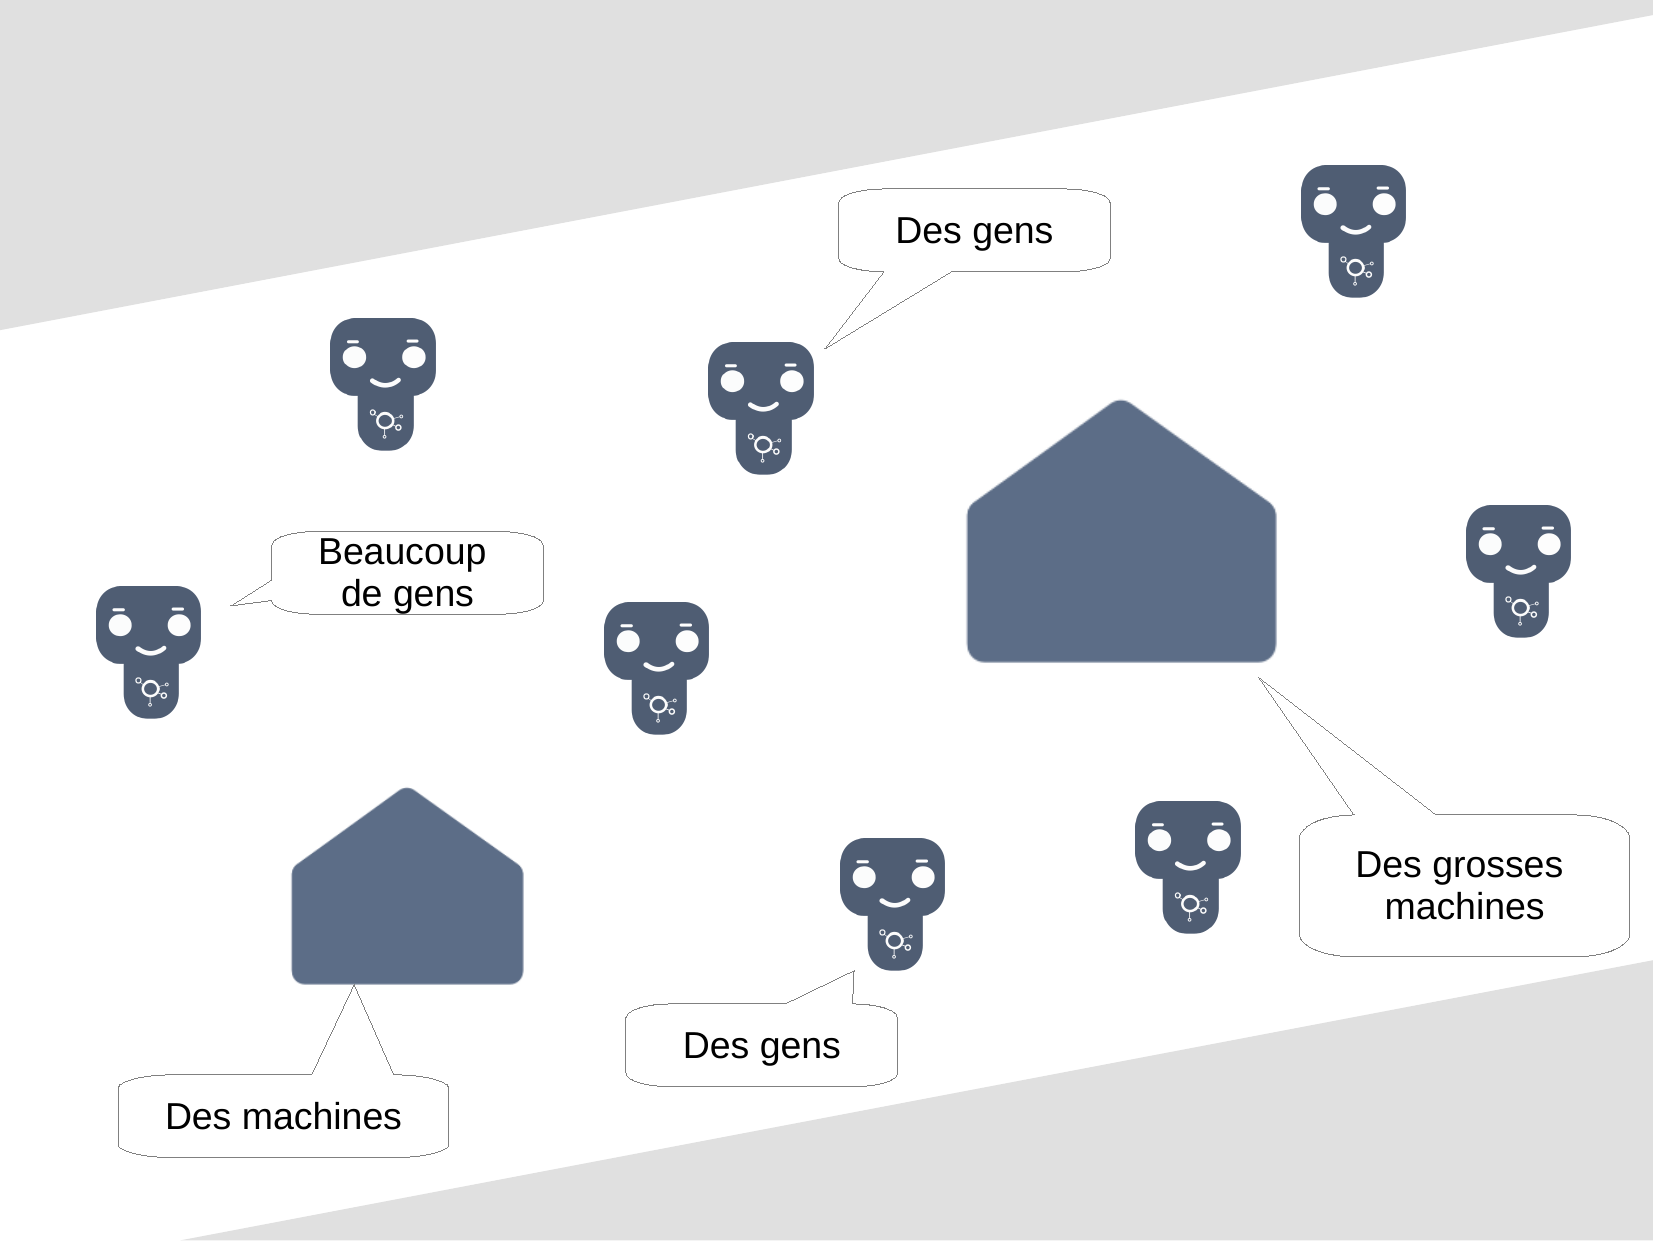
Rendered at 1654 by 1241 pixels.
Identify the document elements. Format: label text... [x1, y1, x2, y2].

picture [96, 586, 201, 719]
picture [708, 342, 814, 475]
picture [1301, 165, 1406, 298]
picture [957, 390, 1288, 674]
picture [284, 780, 532, 993]
picture [1135, 801, 1241, 934]
picture [330, 318, 436, 451]
text_box Des gens [824, 188, 1111, 349]
picture [1466, 505, 1571, 638]
text_box Des machines [118, 984, 449, 1158]
text_box Beaucoup de gens [230, 531, 544, 615]
picture [840, 838, 945, 971]
picture [604, 602, 709, 735]
text_box Des grosses machines [1258, 677, 1630, 957]
text_box Des gens [625, 970, 898, 1087]
